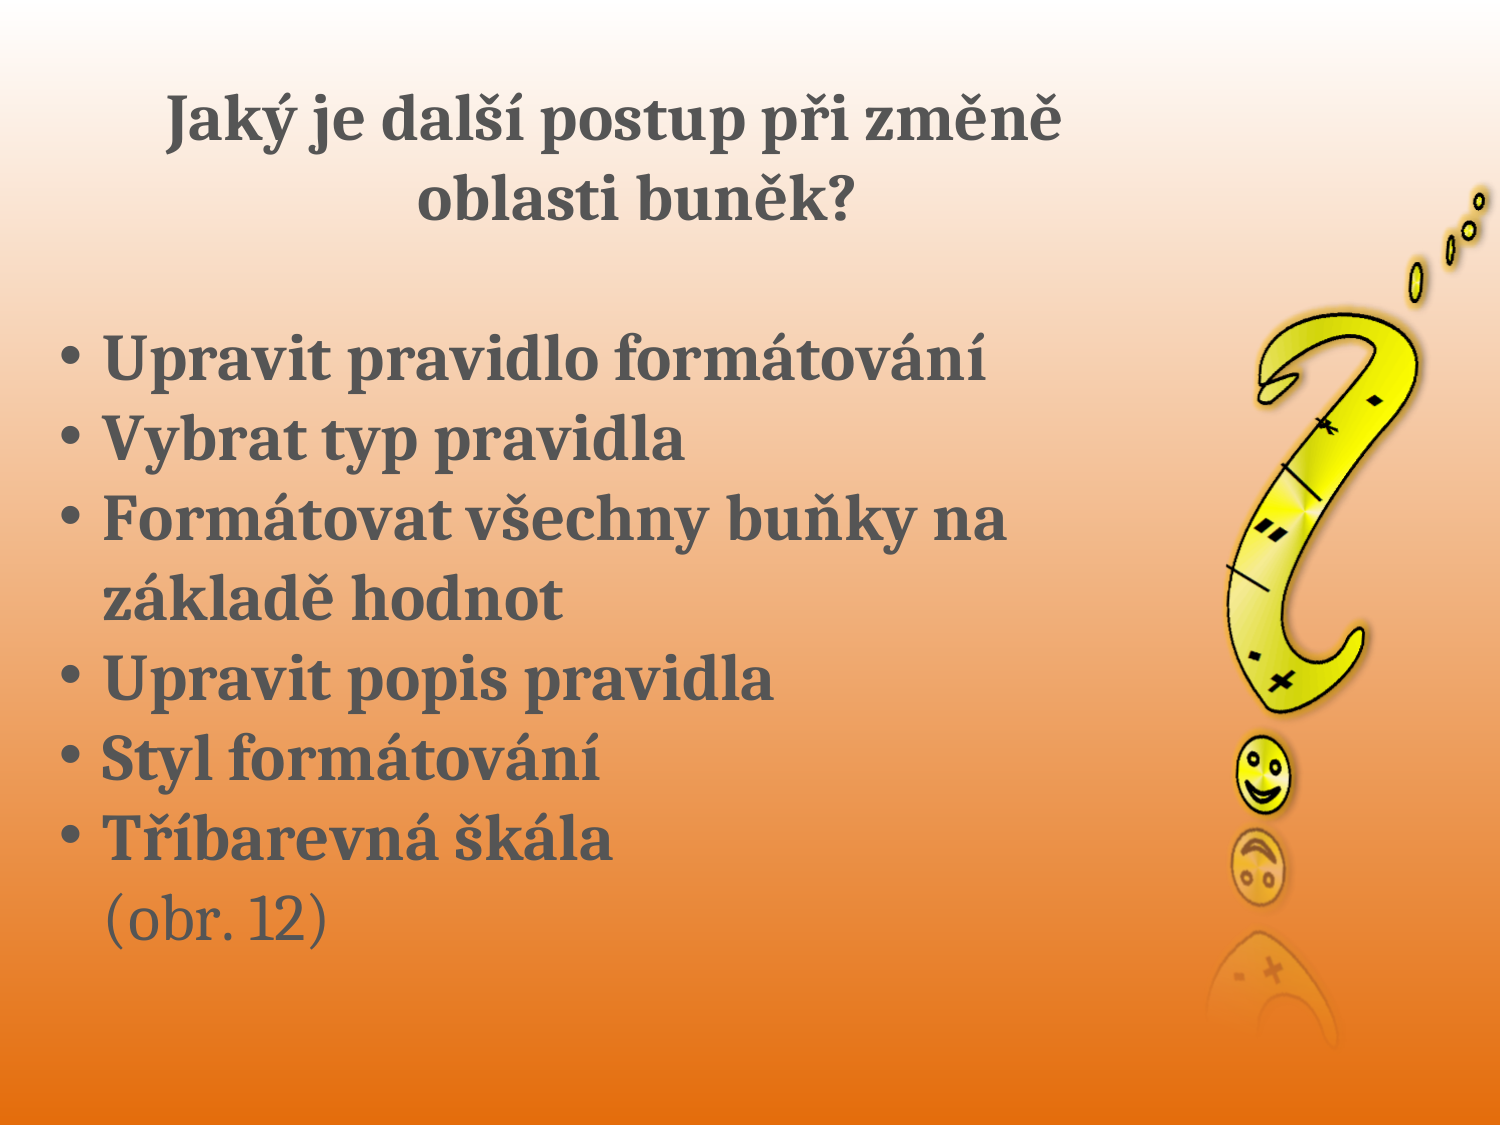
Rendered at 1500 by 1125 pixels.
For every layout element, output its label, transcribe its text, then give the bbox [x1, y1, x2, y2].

text_box Jaký je další postup při změně oblasti buněk? Upravit pravidlo formátování Vybrat typ pravidla Formátovat všechny buňky na základě hodnot Upravit popis pravidla Styl formátování Tříbarevná škála (obr. 12) [0, 66, 1188, 1042]
picture [1171, 160, 1500, 1125]
